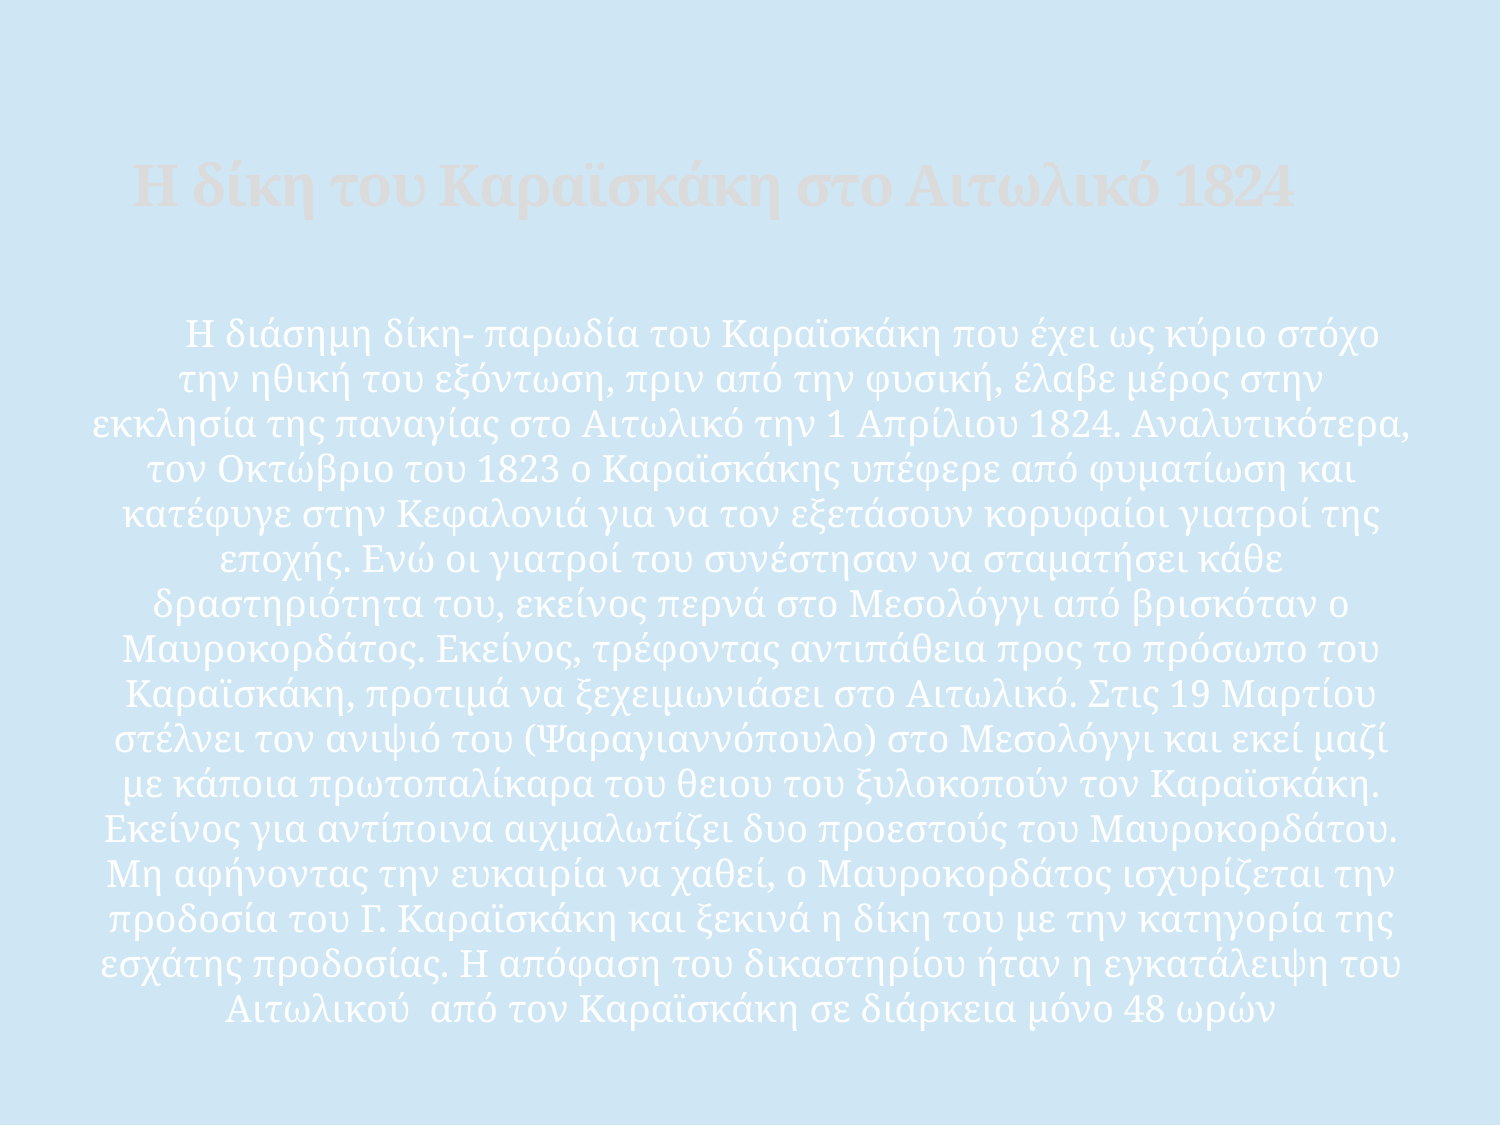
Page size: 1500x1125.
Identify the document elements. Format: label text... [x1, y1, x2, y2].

title Η δίκη του Καραϊσκάκη στο Αιτωλικό 1824 [118, 94, 1469, 295]
list Η διάσημη δίκη- παρωδία του Καραϊσκάκη που έχει ως κύριο στόχο την ηθική του εξόντωση, πριν από την φυσική, έλαβε μέρος στην εκκλησία της παναγίας στο Αιτωλικό την 1 Απρίλιου 1824. Αναλυτικότερα, τον Οκτώβριο του 1823 ο Καραϊσκάκης υπέφερε από φυματίωση και κατέφυγε στην Κεφαλονιά για να τον εξετάσουν κορυφαίοι γιατροί της εποχής. Ενώ οι γιατροί του συνέστησαν να σταματήσει κάθε δραστηριότητα του, εκείνος περνά στο Μεσολόγγι από βρισκόταν ο Μαυροκορδάτος. Εκείνος, τρέφοντας αντιπάθεια προς το πρόσωπο του Καραϊσκάκη, προτιμά να ξεχειμωνιάσει στο Αιτωλικό. Στις 19 Μαρτίου στέλνει τον ανιψιό του (Ψαραγιαννόπουλο) στο Μεσολόγγι και εκεί μαζί με κάποια πρωτοπαλίκαρα του θειου του ξυλοκοπούν τον Καραϊσκάκη. Εκείνος για αντίποινα αιχμαλωτίζει δυο προεστούς του Μαυροκορδάτου. Μη αφήνοντας την ευκαιρία να χαθεί, ο Μαυροκορδάτος ισχυρίζεται την προδοσία του Γ. Καραϊσκάκη και ξεκινά η δίκη του με την κατηγορία της εσχάτης προδοσίας. Η απόφαση του δικαστηρίου ήταν η εγκατάλειψη του Αιτωλικού από τον Καραϊσκάκη σε διάρκεια μόνο 48 ωρών [76, 302, 1427, 1053]
